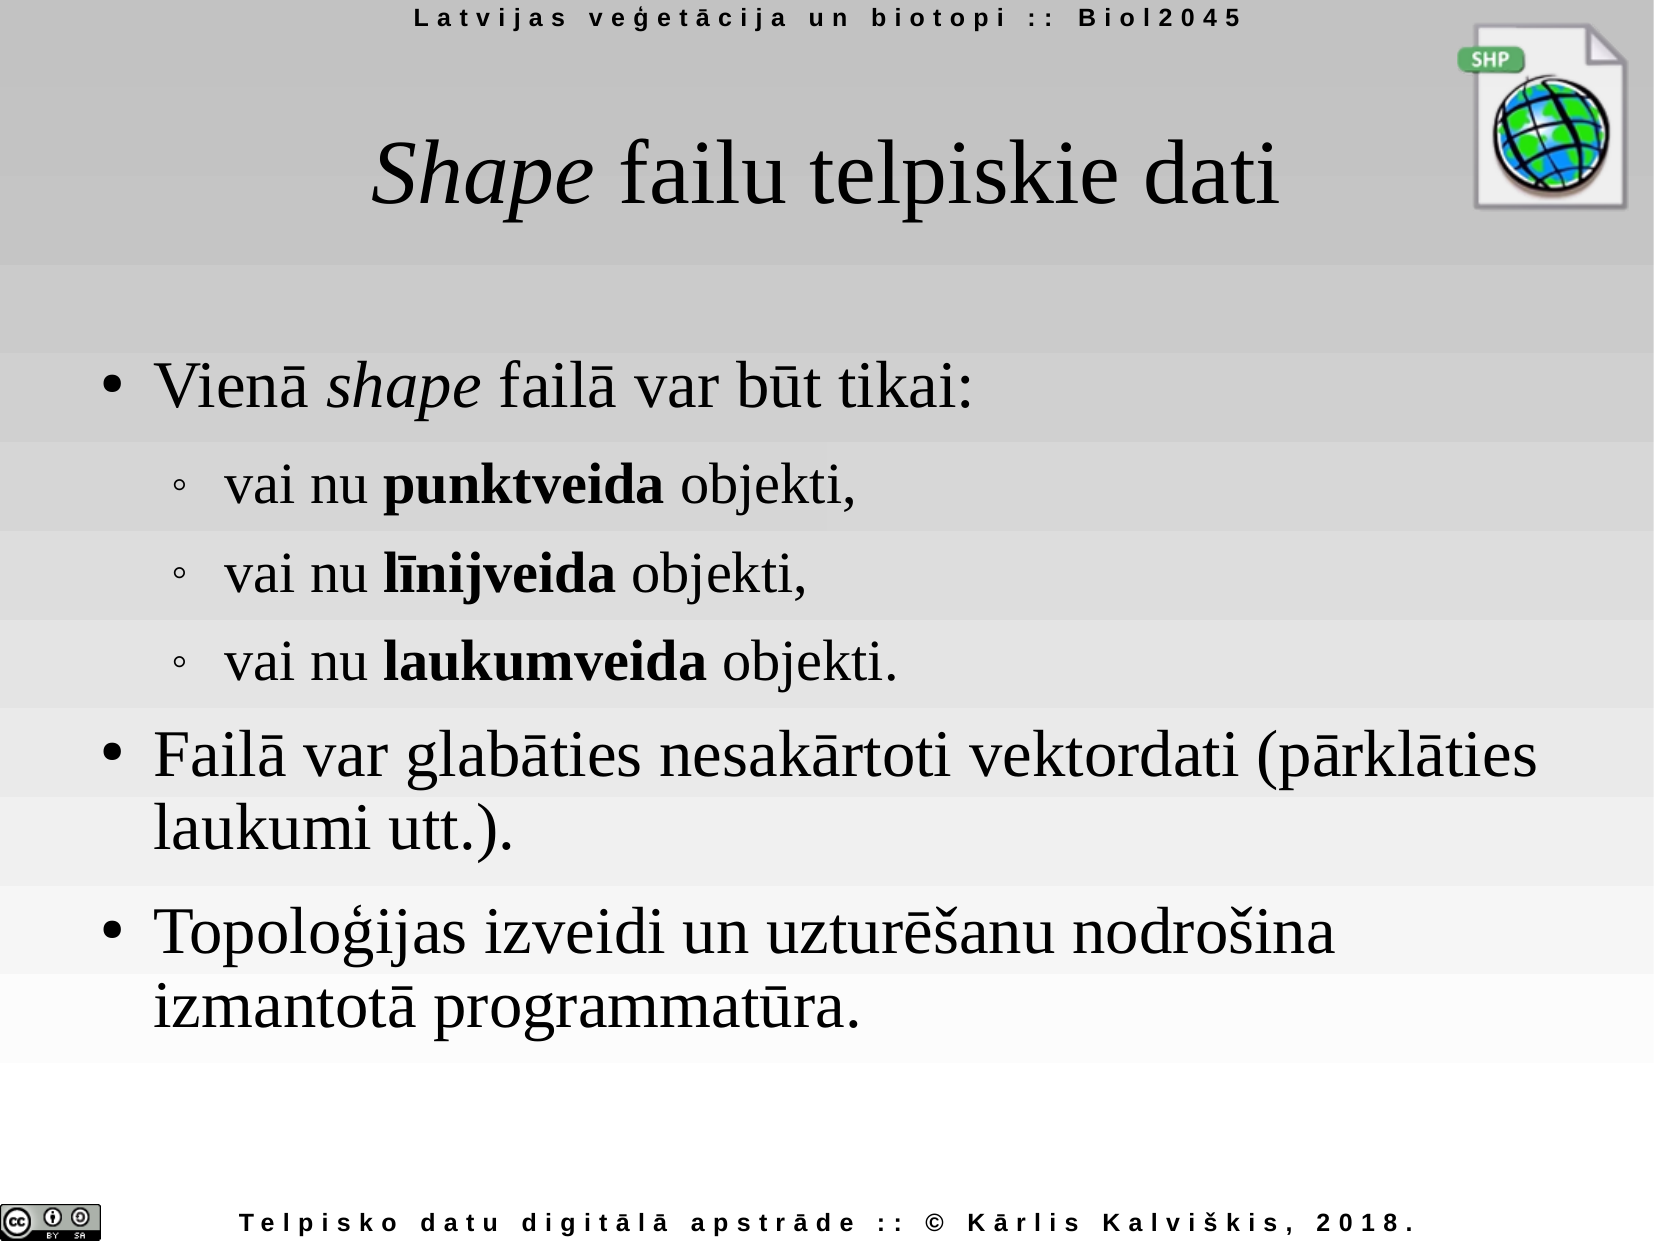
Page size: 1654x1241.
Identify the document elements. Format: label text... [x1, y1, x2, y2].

title Shape failu telpiskie dati [29, 49, 1625, 296]
picture [0, 0, 1654, 1241]
list Vienā shape failā var būt tikai: vai nu punktveida objekti, vai nu līnijveida objekti, vai nu laukumveida objekti. Failā var glabāties nesakārtoti vektordati (pārklāties laukumi utt.). Topoloģijas izveidi un uzturēšanu nodrošina izmantotā programmatūra. [82, 348, 1571, 1157]
